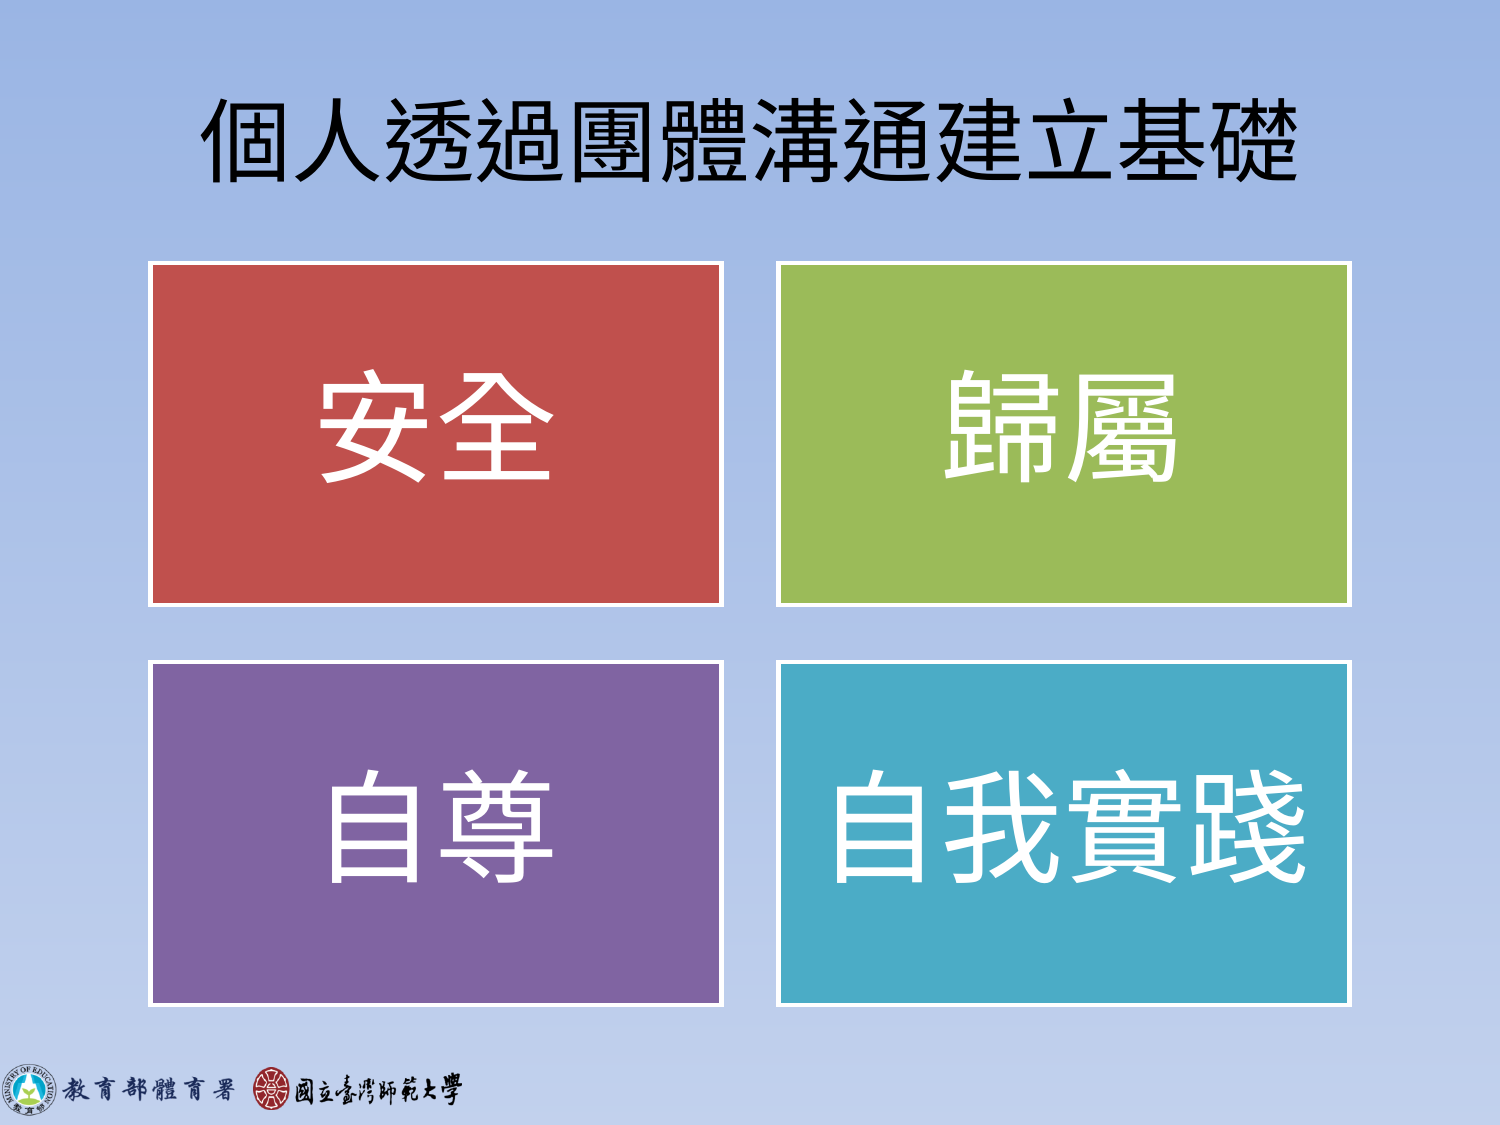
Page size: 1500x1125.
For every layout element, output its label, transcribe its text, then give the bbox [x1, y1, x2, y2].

title 個人透過團體溝通建立基礎 [75, 45, 1426, 233]
text_box 自尊 [150, 662, 722, 1005]
text_box 歸屬 [778, 262, 1350, 606]
text_box 自我實踐 [778, 662, 1350, 1005]
text_box 安全 [150, 262, 722, 606]
